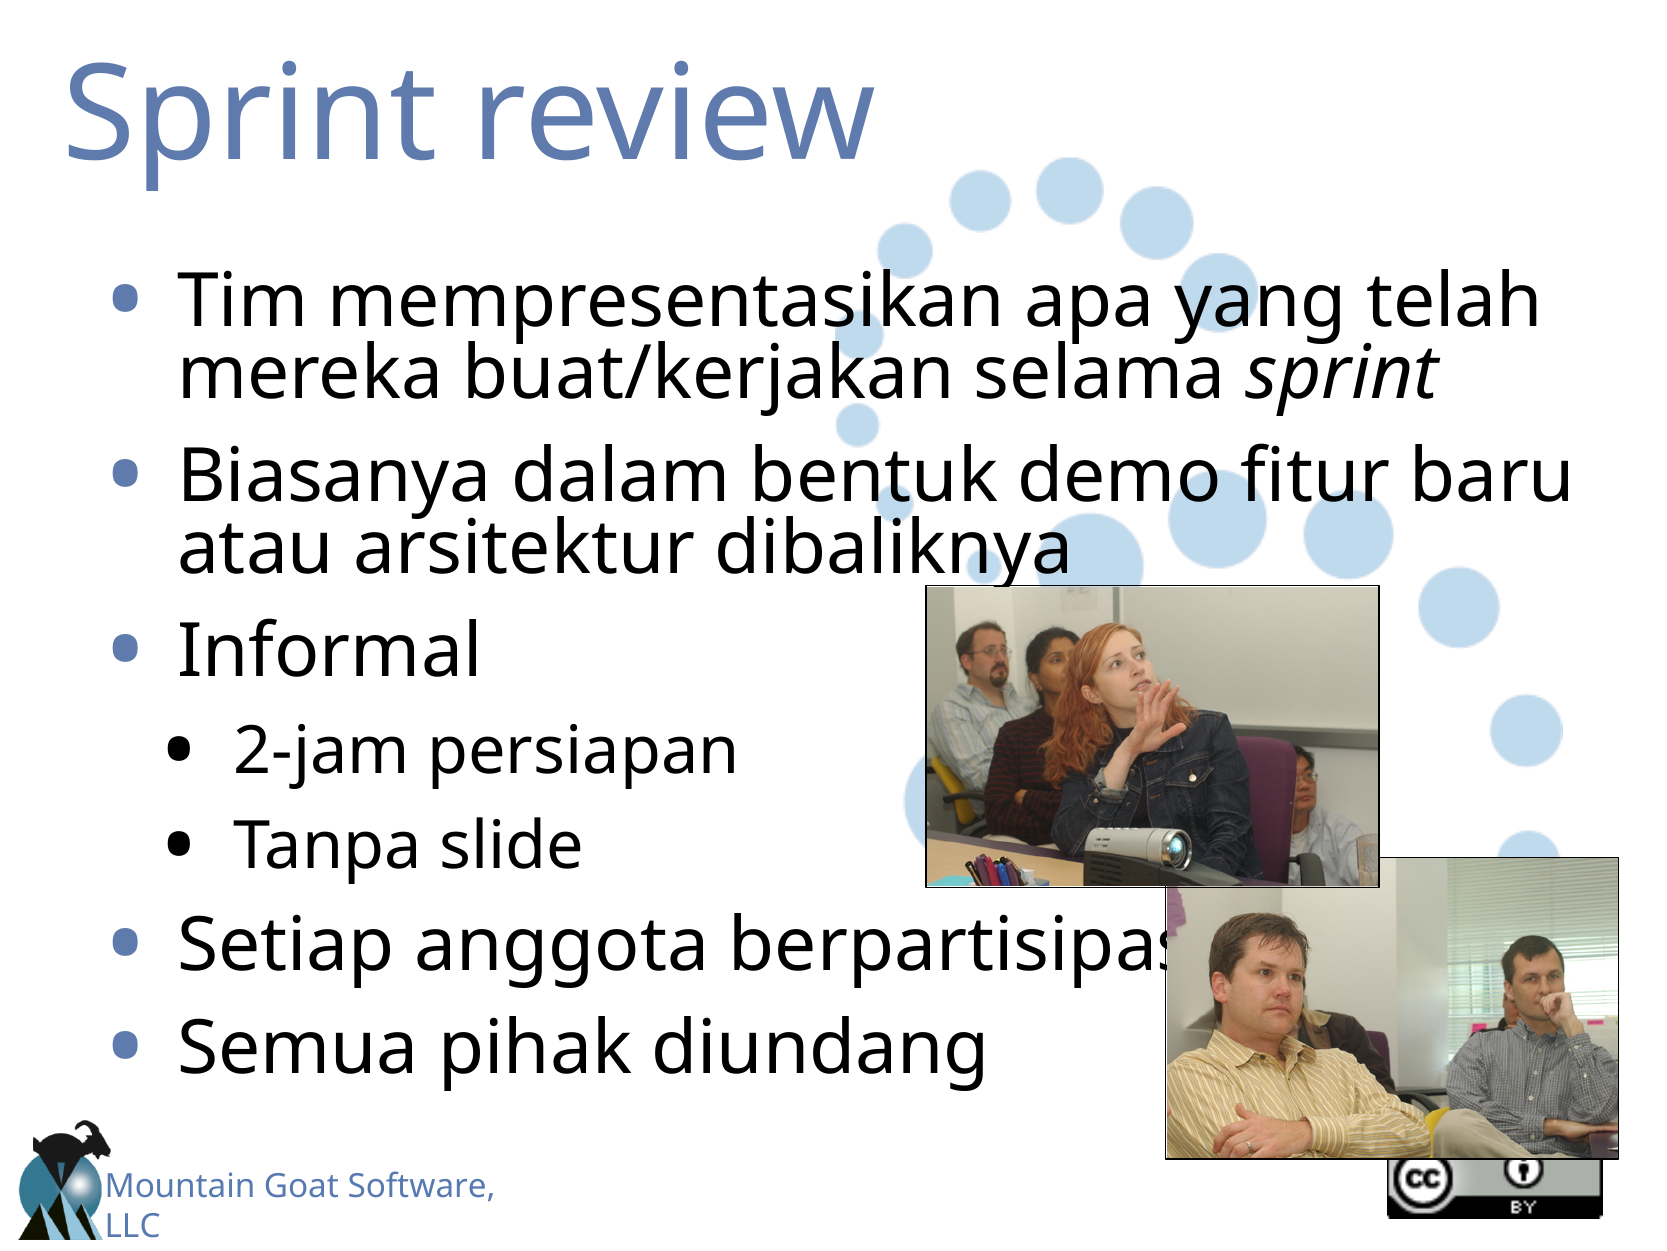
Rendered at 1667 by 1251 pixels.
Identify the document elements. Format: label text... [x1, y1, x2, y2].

picture [18, 1120, 111, 1240]
list Tim mempresentasikan apa yang telah mereka buat/kerjakan selama sprint Biasanya dalam bentuk demo fitur baru atau arsitektur dibaliknya Informal 2-jam persiapan Tanpa slide Setiap anggota berpartisipasi Semua pihak diundang [56, 262, 1609, 1096]
picture [835, 194, 1563, 262]
title Sprint review [56, 18, 1609, 194]
picture [922, 583, 1620, 1219]
